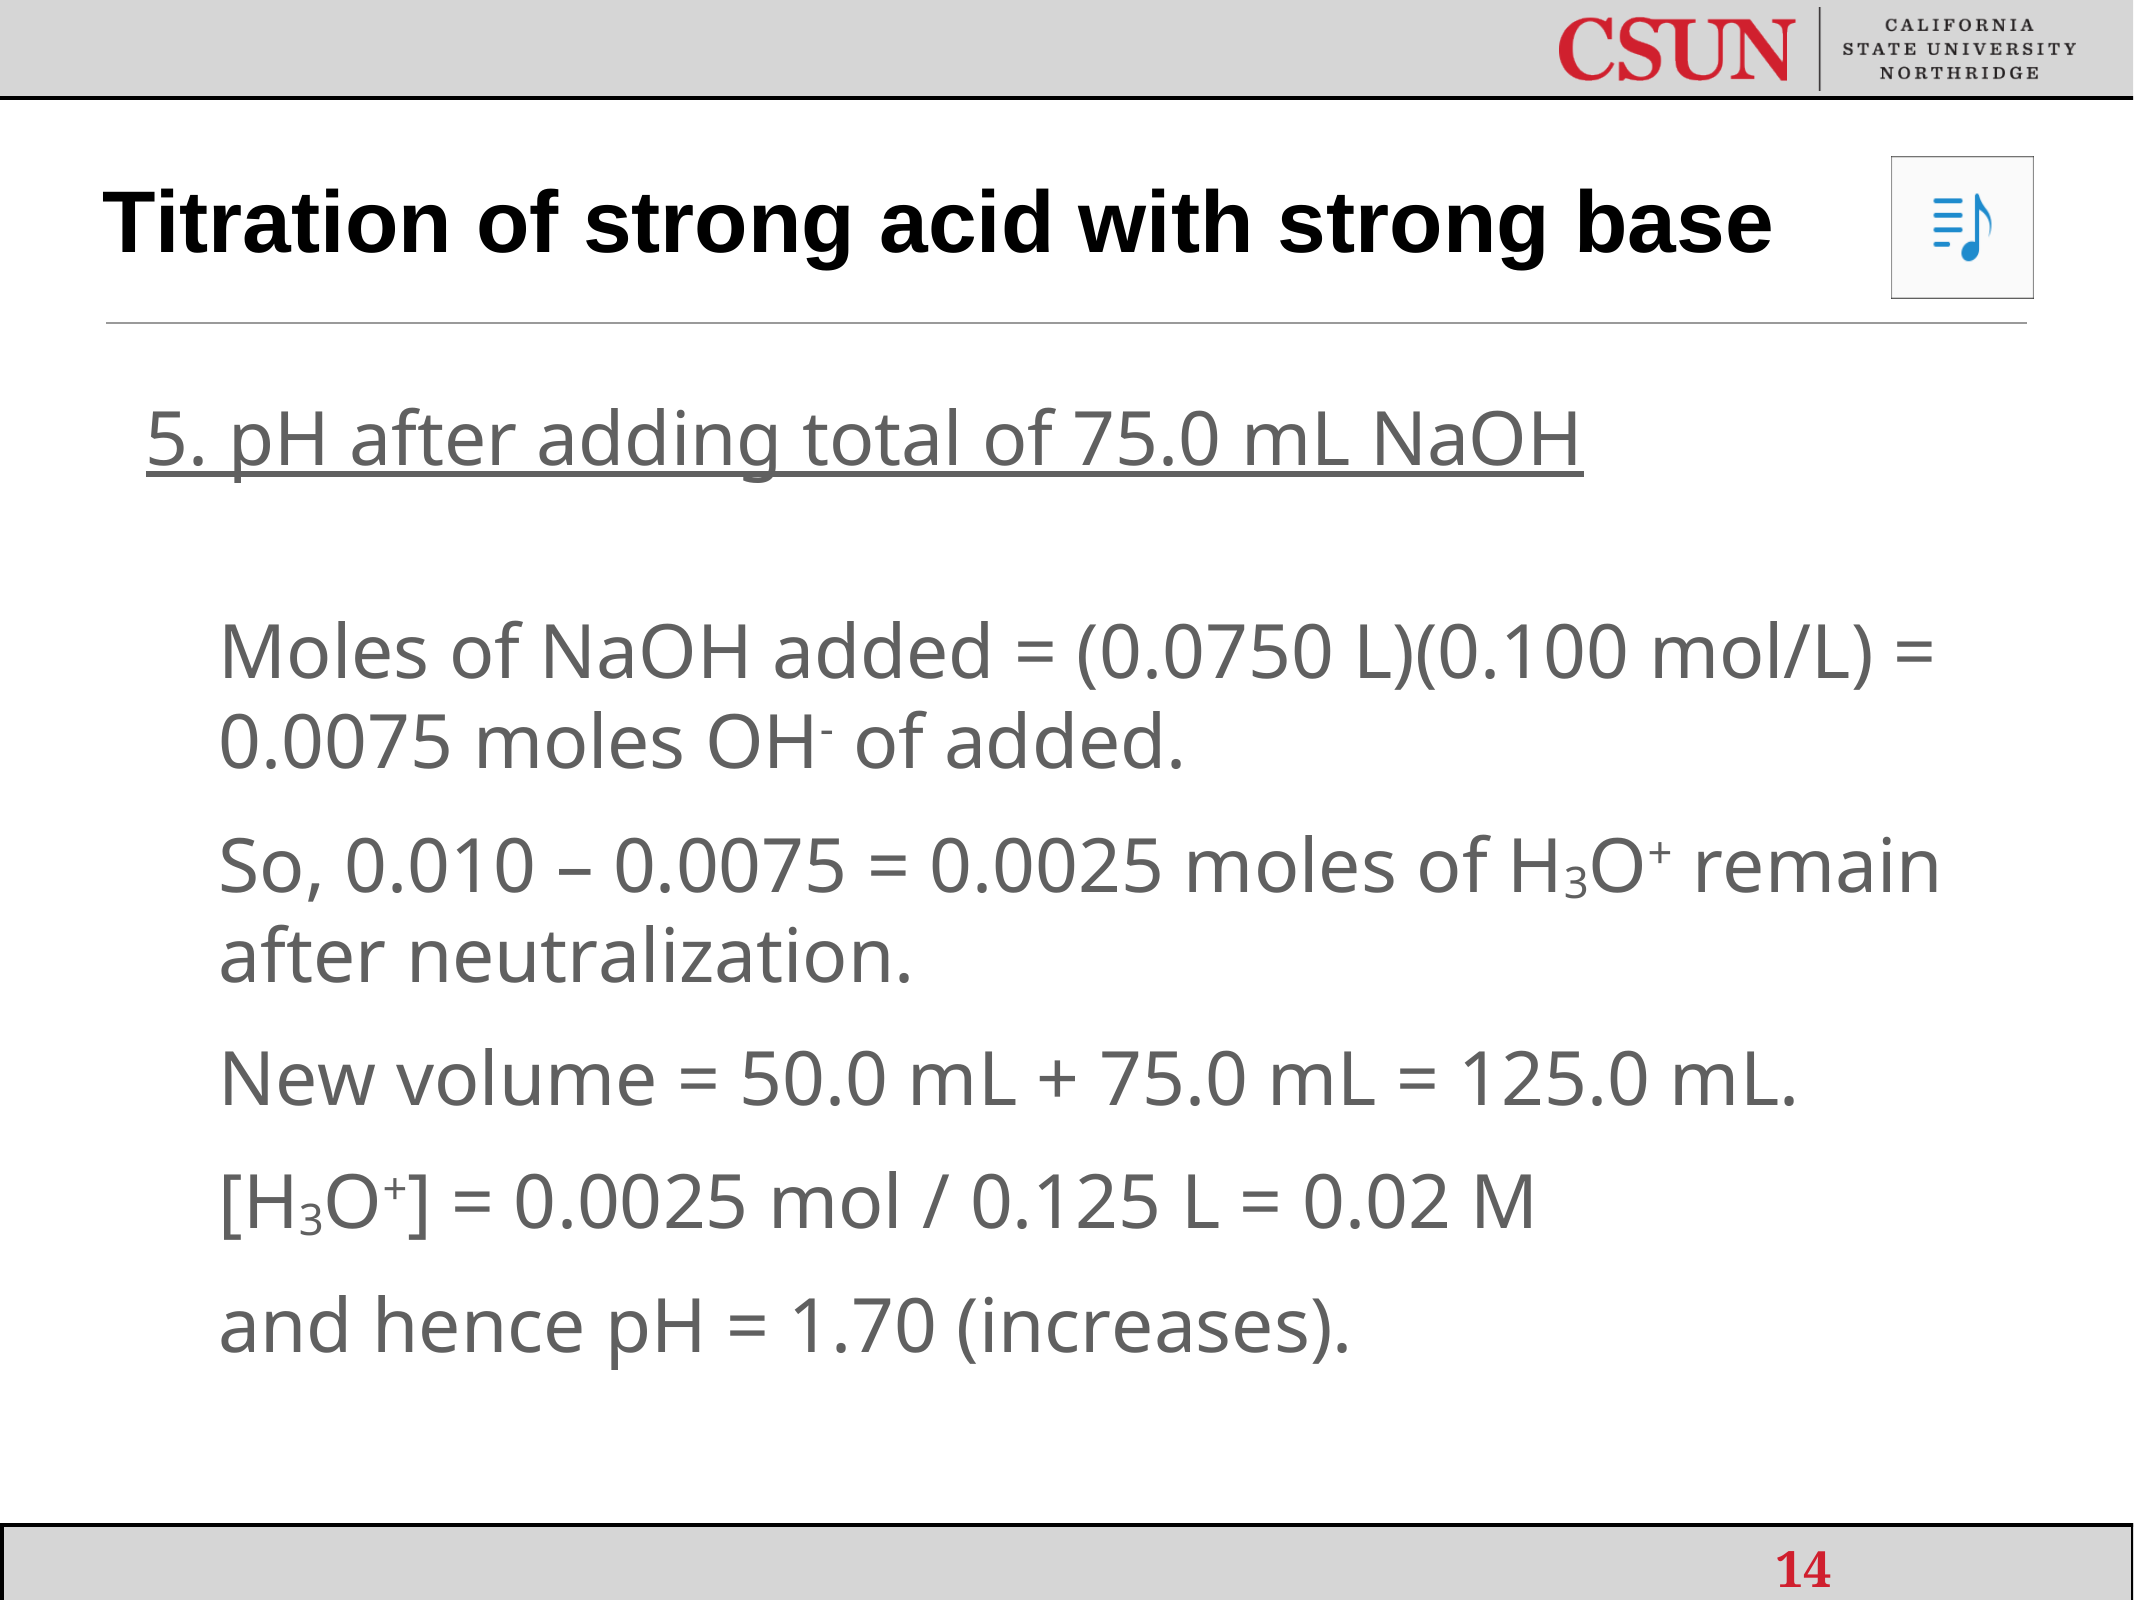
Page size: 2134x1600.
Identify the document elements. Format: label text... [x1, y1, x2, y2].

title Titration of strong acid with strong base [93, 150, 2071, 279]
list 5. pH after adding total of 75.0 mL NaOH Moles of NaOH added = (0.0750 L)(0.100 mol/L) = 0.0075 moles OH- of added. So, 0.010 – 0.0075 = 0.0025 moles of H3O+ remain after neutralization. New volume = 50.0 mL + 75.0 mL = 125.0 mL. [H3O+] = 0.0025 mol / 0.125 L = 0.02 M and hence pH = 1.70 (increases). [93, 382, 2040, 1479]
text_box [1890, 155, 2035, 301]
picture [1559, 7, 2076, 91]
